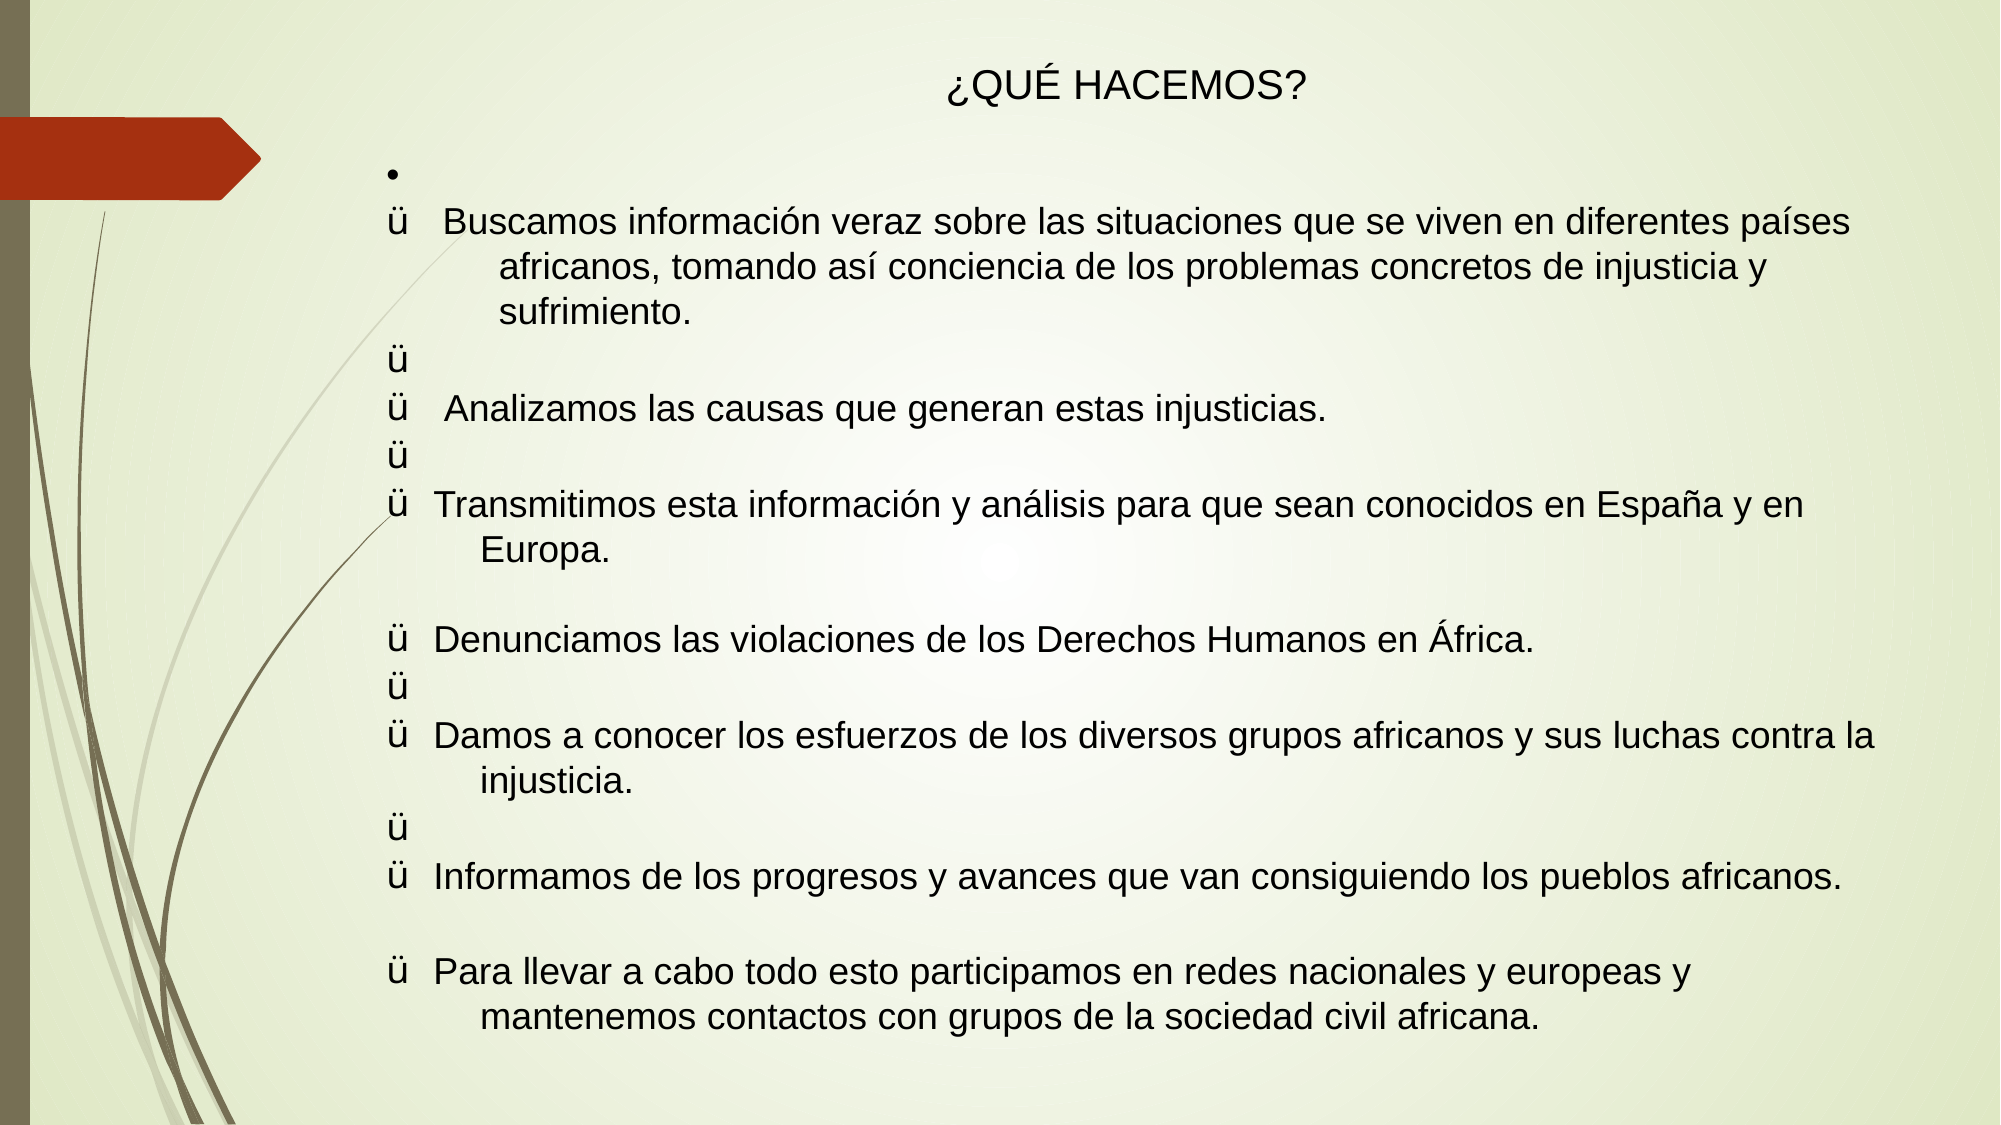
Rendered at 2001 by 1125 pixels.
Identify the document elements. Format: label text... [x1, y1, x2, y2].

text_box ¿QUÉ HACEMOS? Buscamos información veraz sobre las situaciones que se viven en diferentes países africanos, tomando así conciencia de los problemas concretos de injusticia y sufrimiento. Analizamos las causas que generan estas injusticias. Transmitimos esta información y análisis para que sean conocidos en España y en Europa. Denunciamos las violaciones de los Derechos Humanos en África. Damos a conocer los esfuerzos de los diversos grupos africanos y sus luchas contra la injusticia. Informamos de los progresos y avances que van consiguiendo los pueblos africanos. Para llevar a cabo todo esto participamos en redes nacionales y europeas y mantenemos contactos con grupos de la sociedad civil africana. [371, 0, 1895, 1125]
